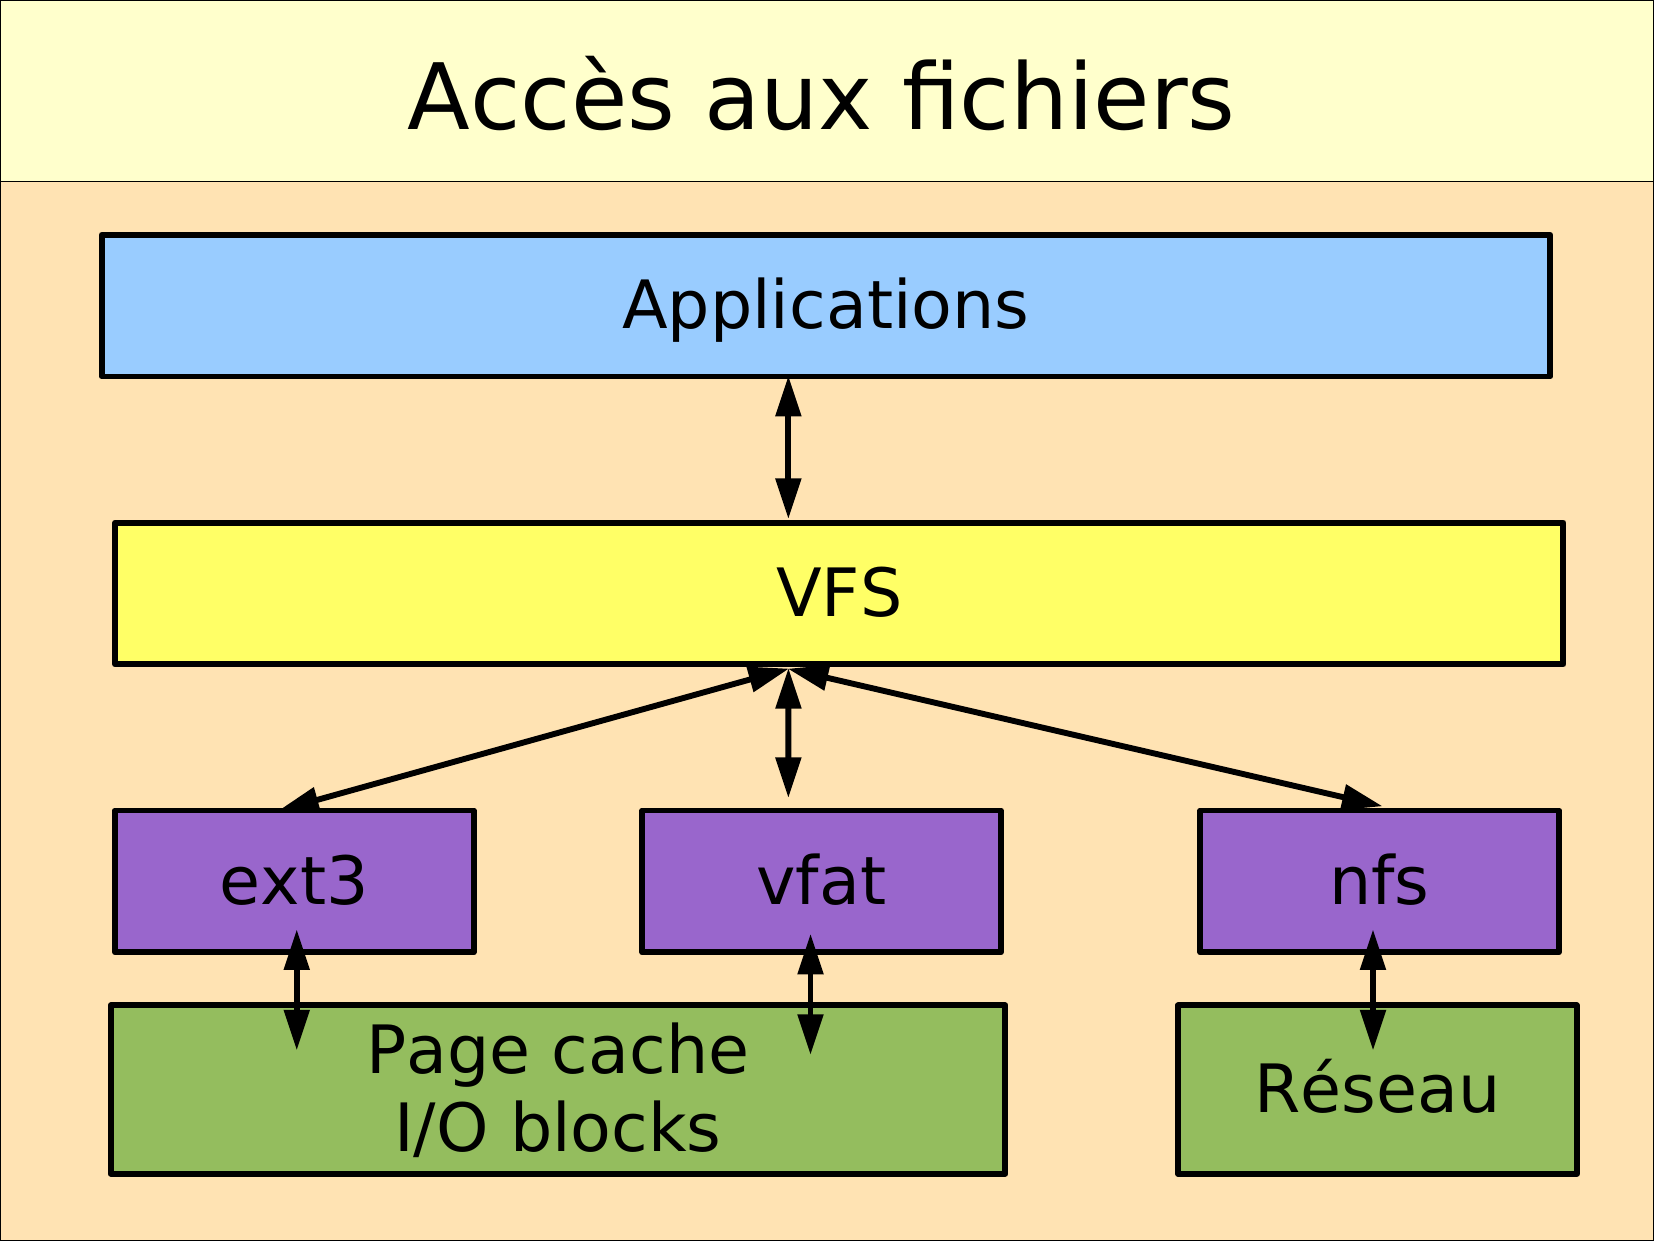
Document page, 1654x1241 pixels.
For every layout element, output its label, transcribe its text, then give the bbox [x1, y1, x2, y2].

title Accès aux fichiers [114, 38, 1531, 158]
text_box Page cache I/O blocks [110, 1005, 1006, 1174]
text_box ext3 [115, 810, 474, 953]
text_box vfat [642, 810, 1001, 953]
text_box Réseau [1178, 1005, 1577, 1174]
text_box Applications [101, 234, 1551, 377]
text_box nfs [1200, 810, 1559, 953]
text_box VFS [115, 522, 1564, 665]
